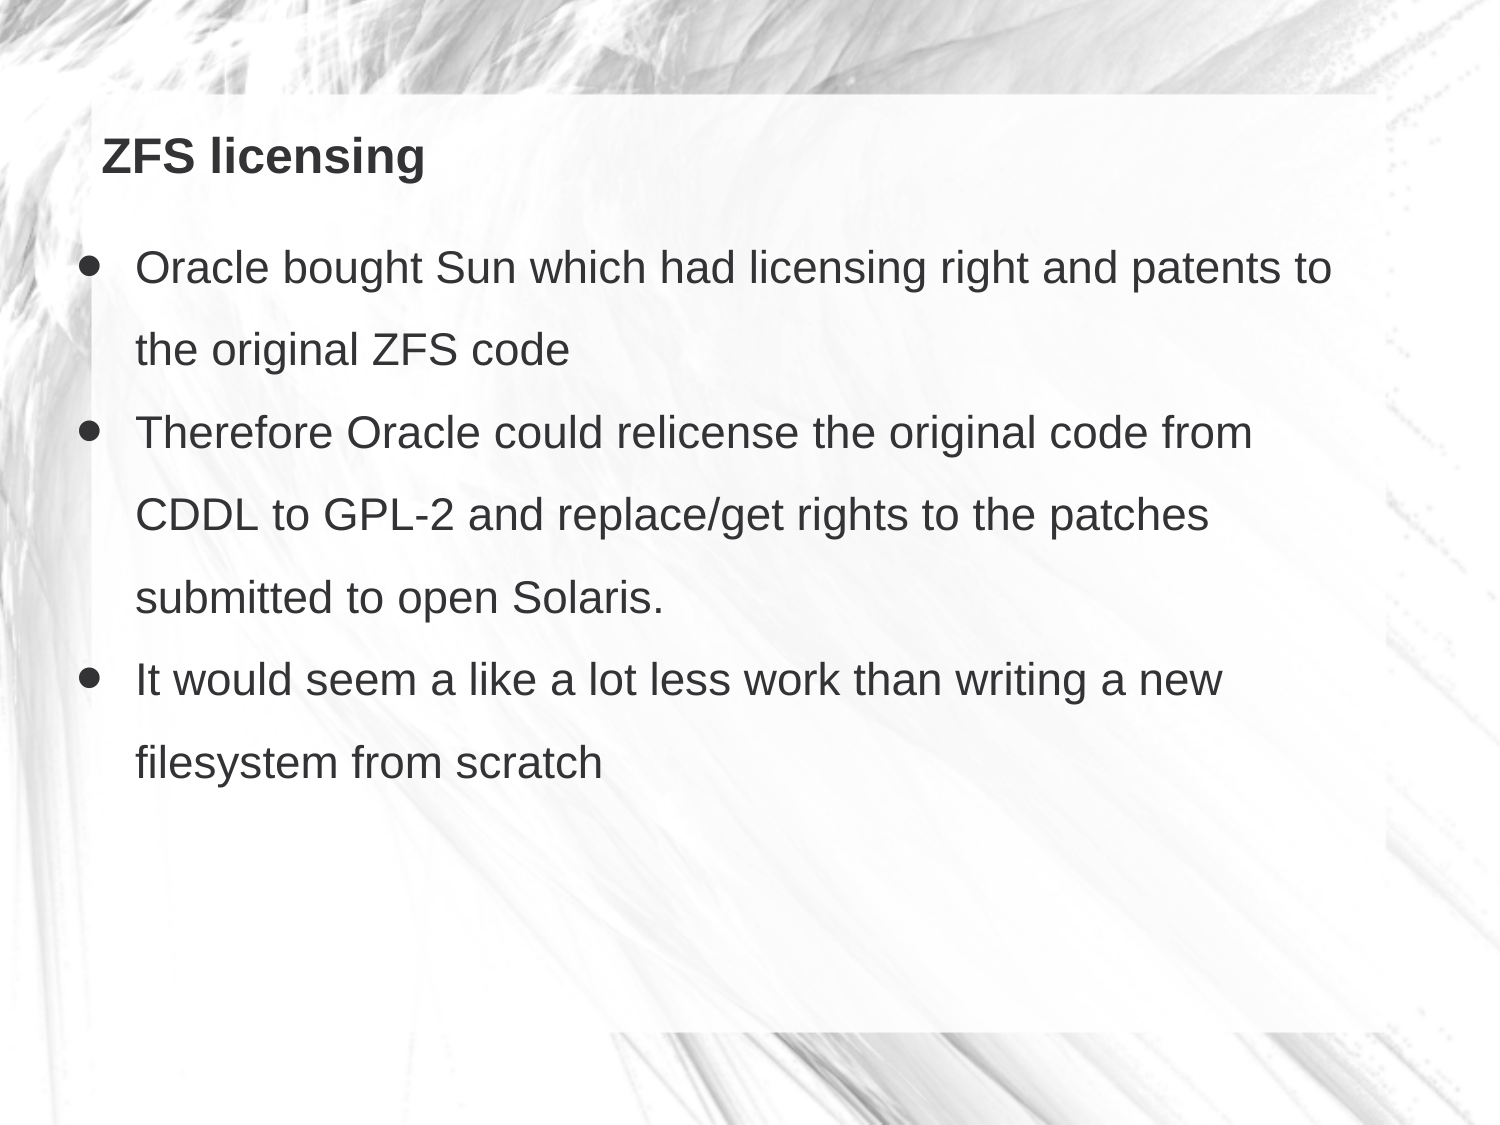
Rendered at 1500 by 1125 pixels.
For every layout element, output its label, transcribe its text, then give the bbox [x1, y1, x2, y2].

title ZFS licensing [61, 108, 1412, 251]
picture [0, 0, 1500, 1125]
list Oracle bought Sun which had licensing right and patents to the original ZFS code Therefore Oracle could relicense the original code from CDDL to GPL-2 and replace/get rights to the patches submitted to open Solaris. It would seem a like a lot less work than writing a new filesystem from scratch [45, 195, 1396, 1006]
